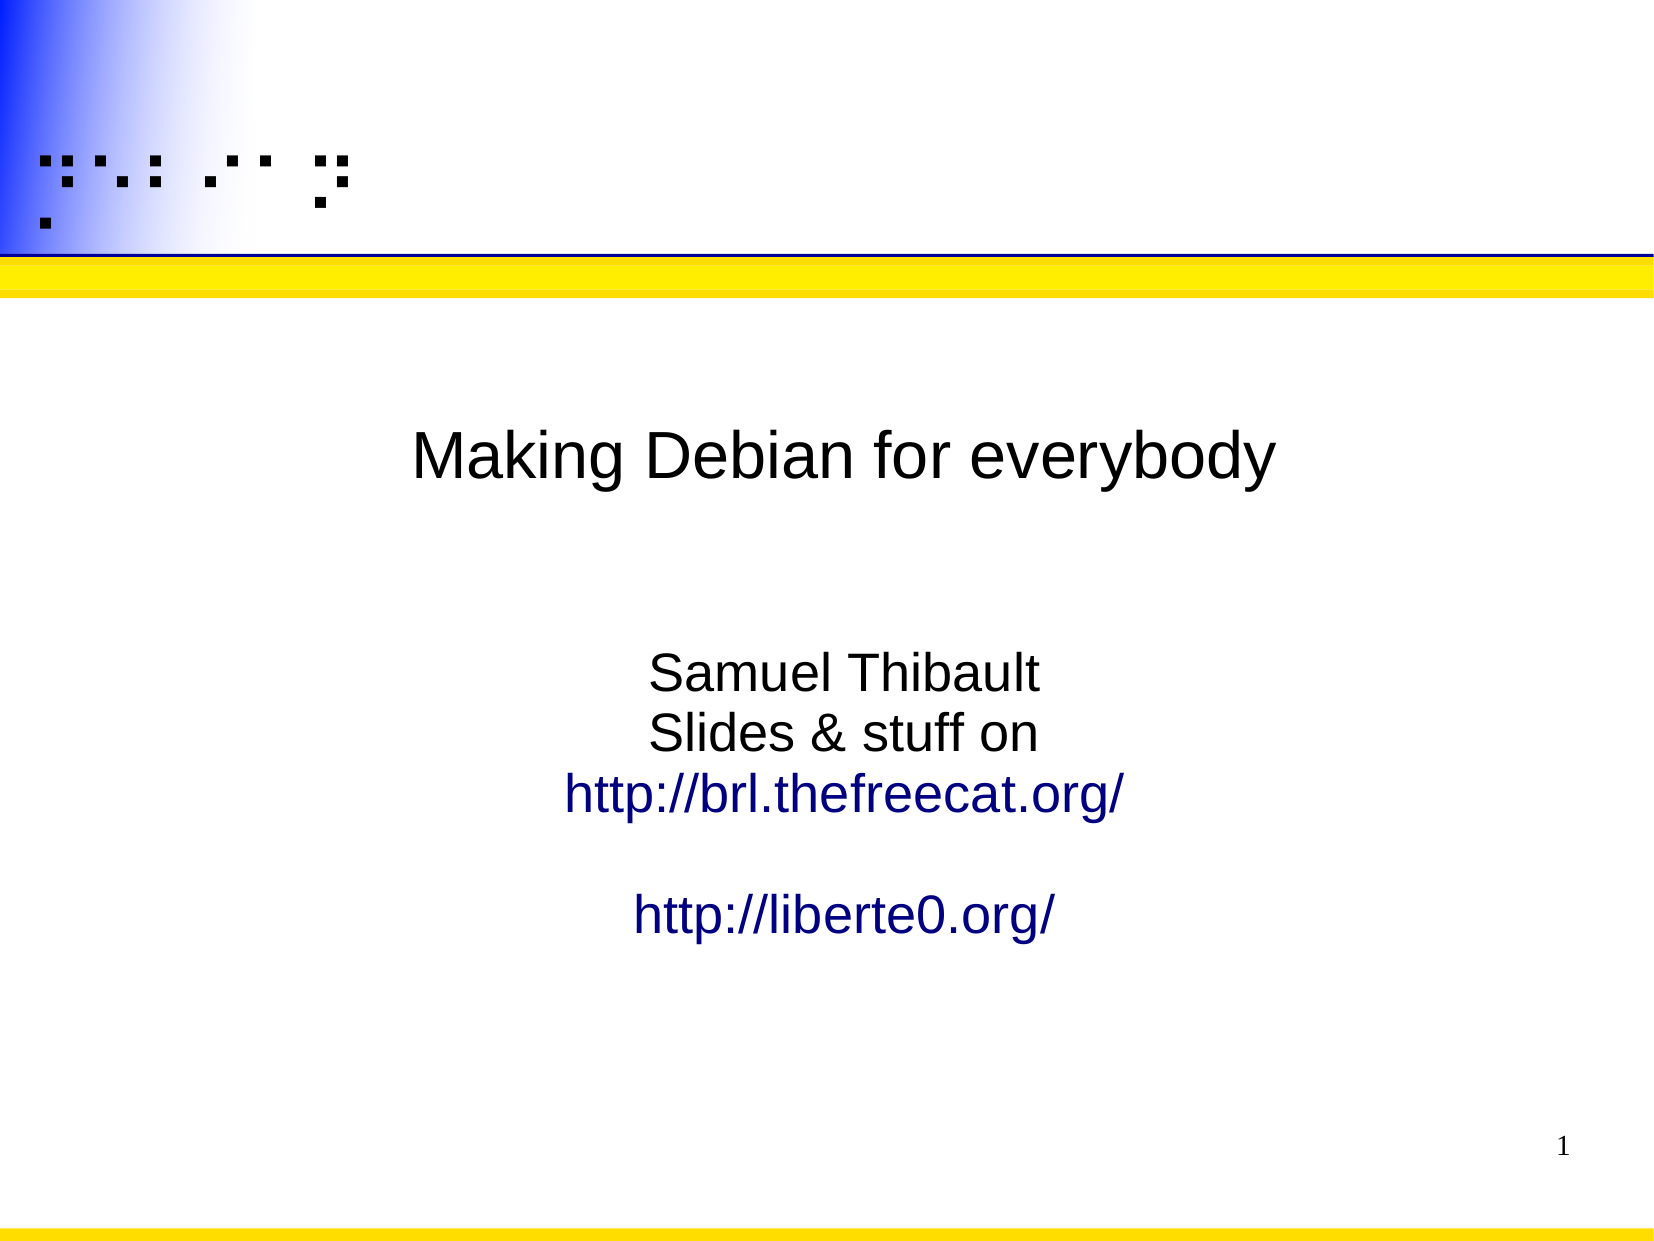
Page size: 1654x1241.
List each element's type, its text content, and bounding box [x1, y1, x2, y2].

title ﾠ [372, 126, 1571, 257]
subtitle Making Debian for everybody Samuel Thibault Slides & stuff on http://brl.thefreecat.org/ http://liberte0.org/ [82, 307, 1571, 1117]
